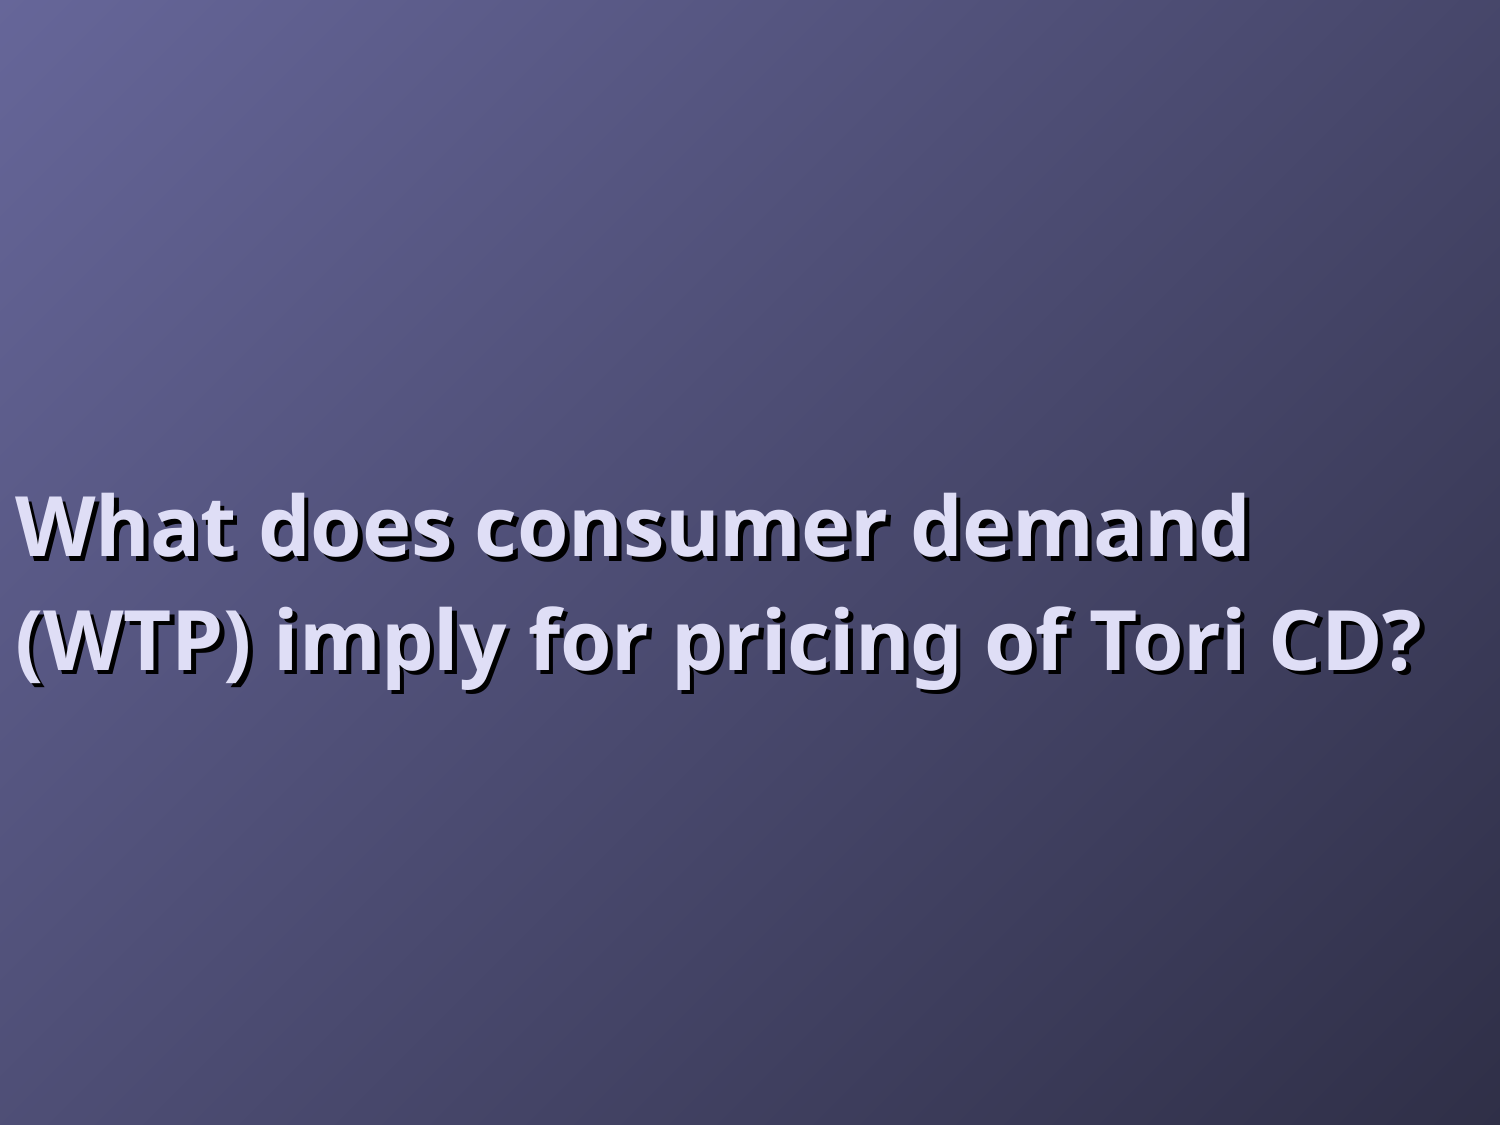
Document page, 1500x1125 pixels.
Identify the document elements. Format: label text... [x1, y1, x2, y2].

title What does consumer demand (WTP) imply for pricing of Tori CD? [0, 473, 1500, 689]
